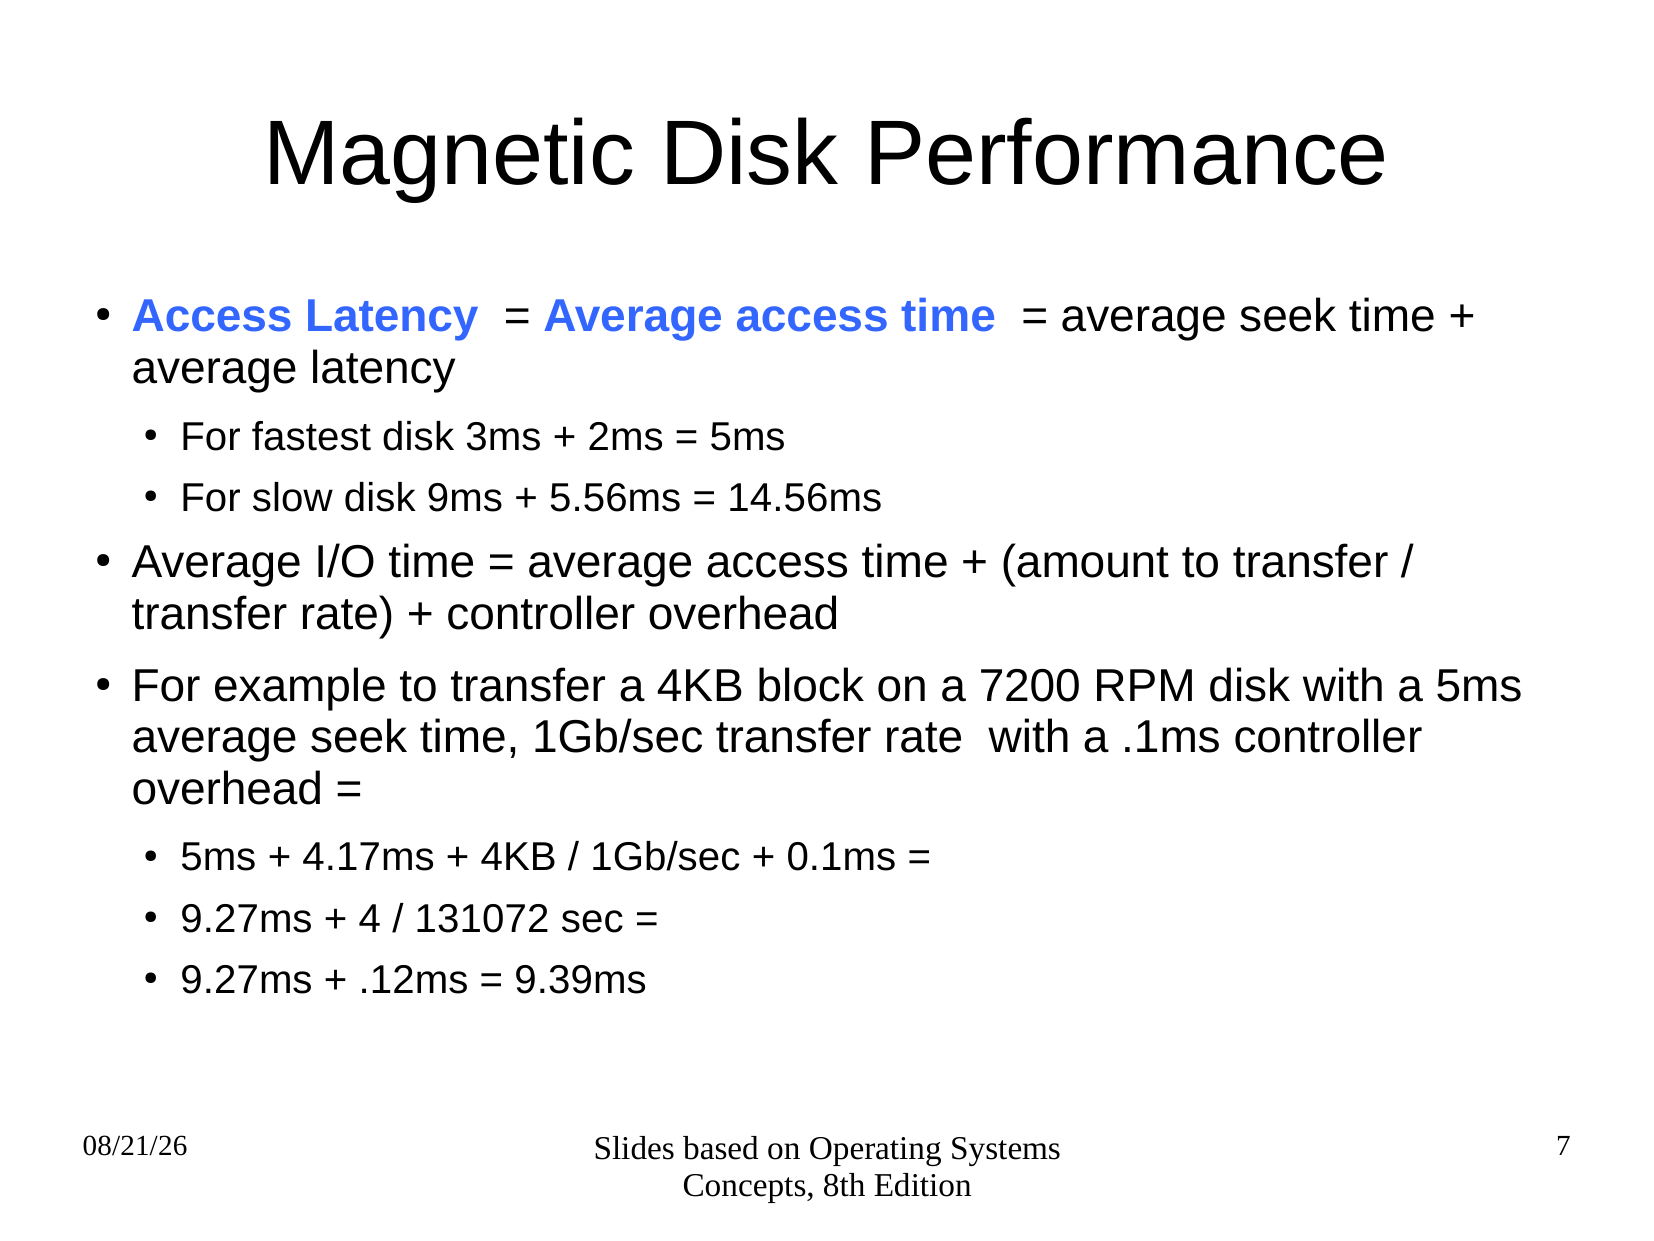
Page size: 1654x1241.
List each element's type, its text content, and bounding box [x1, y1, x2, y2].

list Access Latency = Average access time = average seek time + average latency For fastest disk 3ms + 2ms = 5ms For slow disk 9ms + 5.56ms = 14.56ms Average I/O time = average access time + (amount to transfer / transfer rate) + controller overhead For example to transfer a 4KB block on a 7200 RPM disk with a 5ms average seek time, 1Gb/sec transfer rate with a .1ms controller overhead = 5ms + 4.17ms + 4KB / 1Gb/sec + 0.1ms = 9.27ms + 4 / 131072 sec = 9.27ms + .12ms = 9.39ms [82, 290, 1571, 1010]
title Magnetic Disk Performance [82, 49, 1571, 257]
